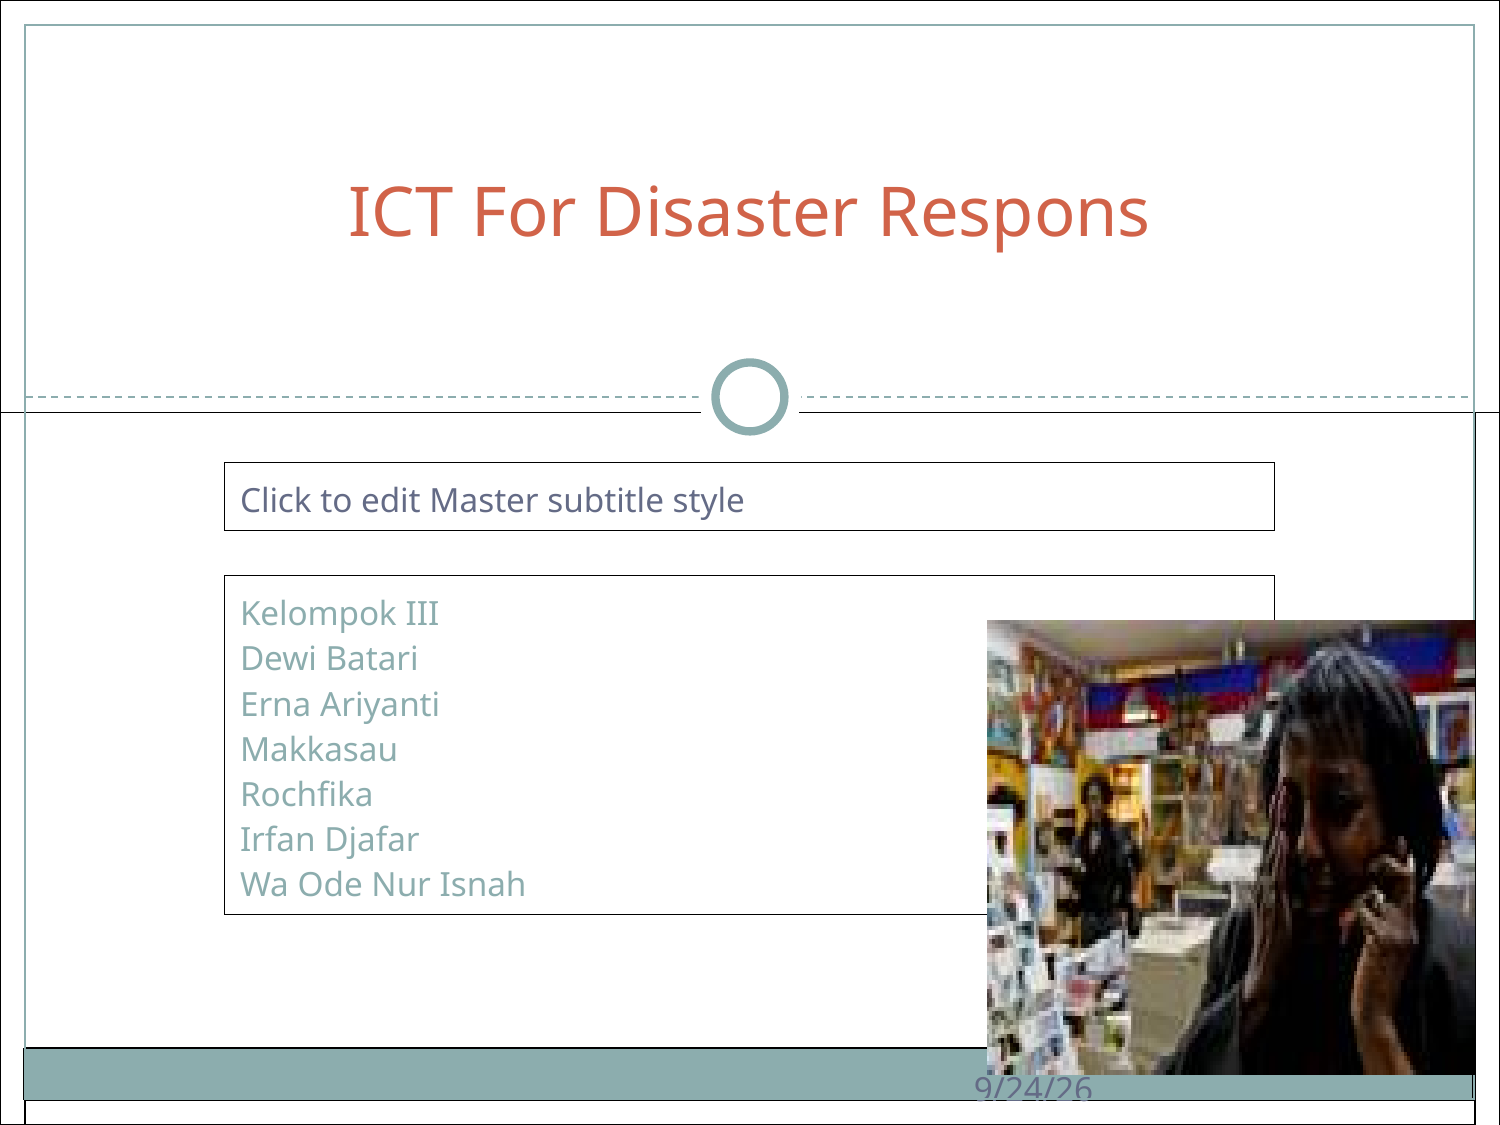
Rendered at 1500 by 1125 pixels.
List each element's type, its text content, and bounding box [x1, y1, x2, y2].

title ICT For Disaster Respons [112, 100, 1388, 312]
text_box Kelompok III Dewi Batari Erna Ariyanti Makkasau Rochfika Irfan Djafar Wa Ode Nur Isnah [224, 575, 1275, 915]
picture [987, 620, 1475, 1075]
